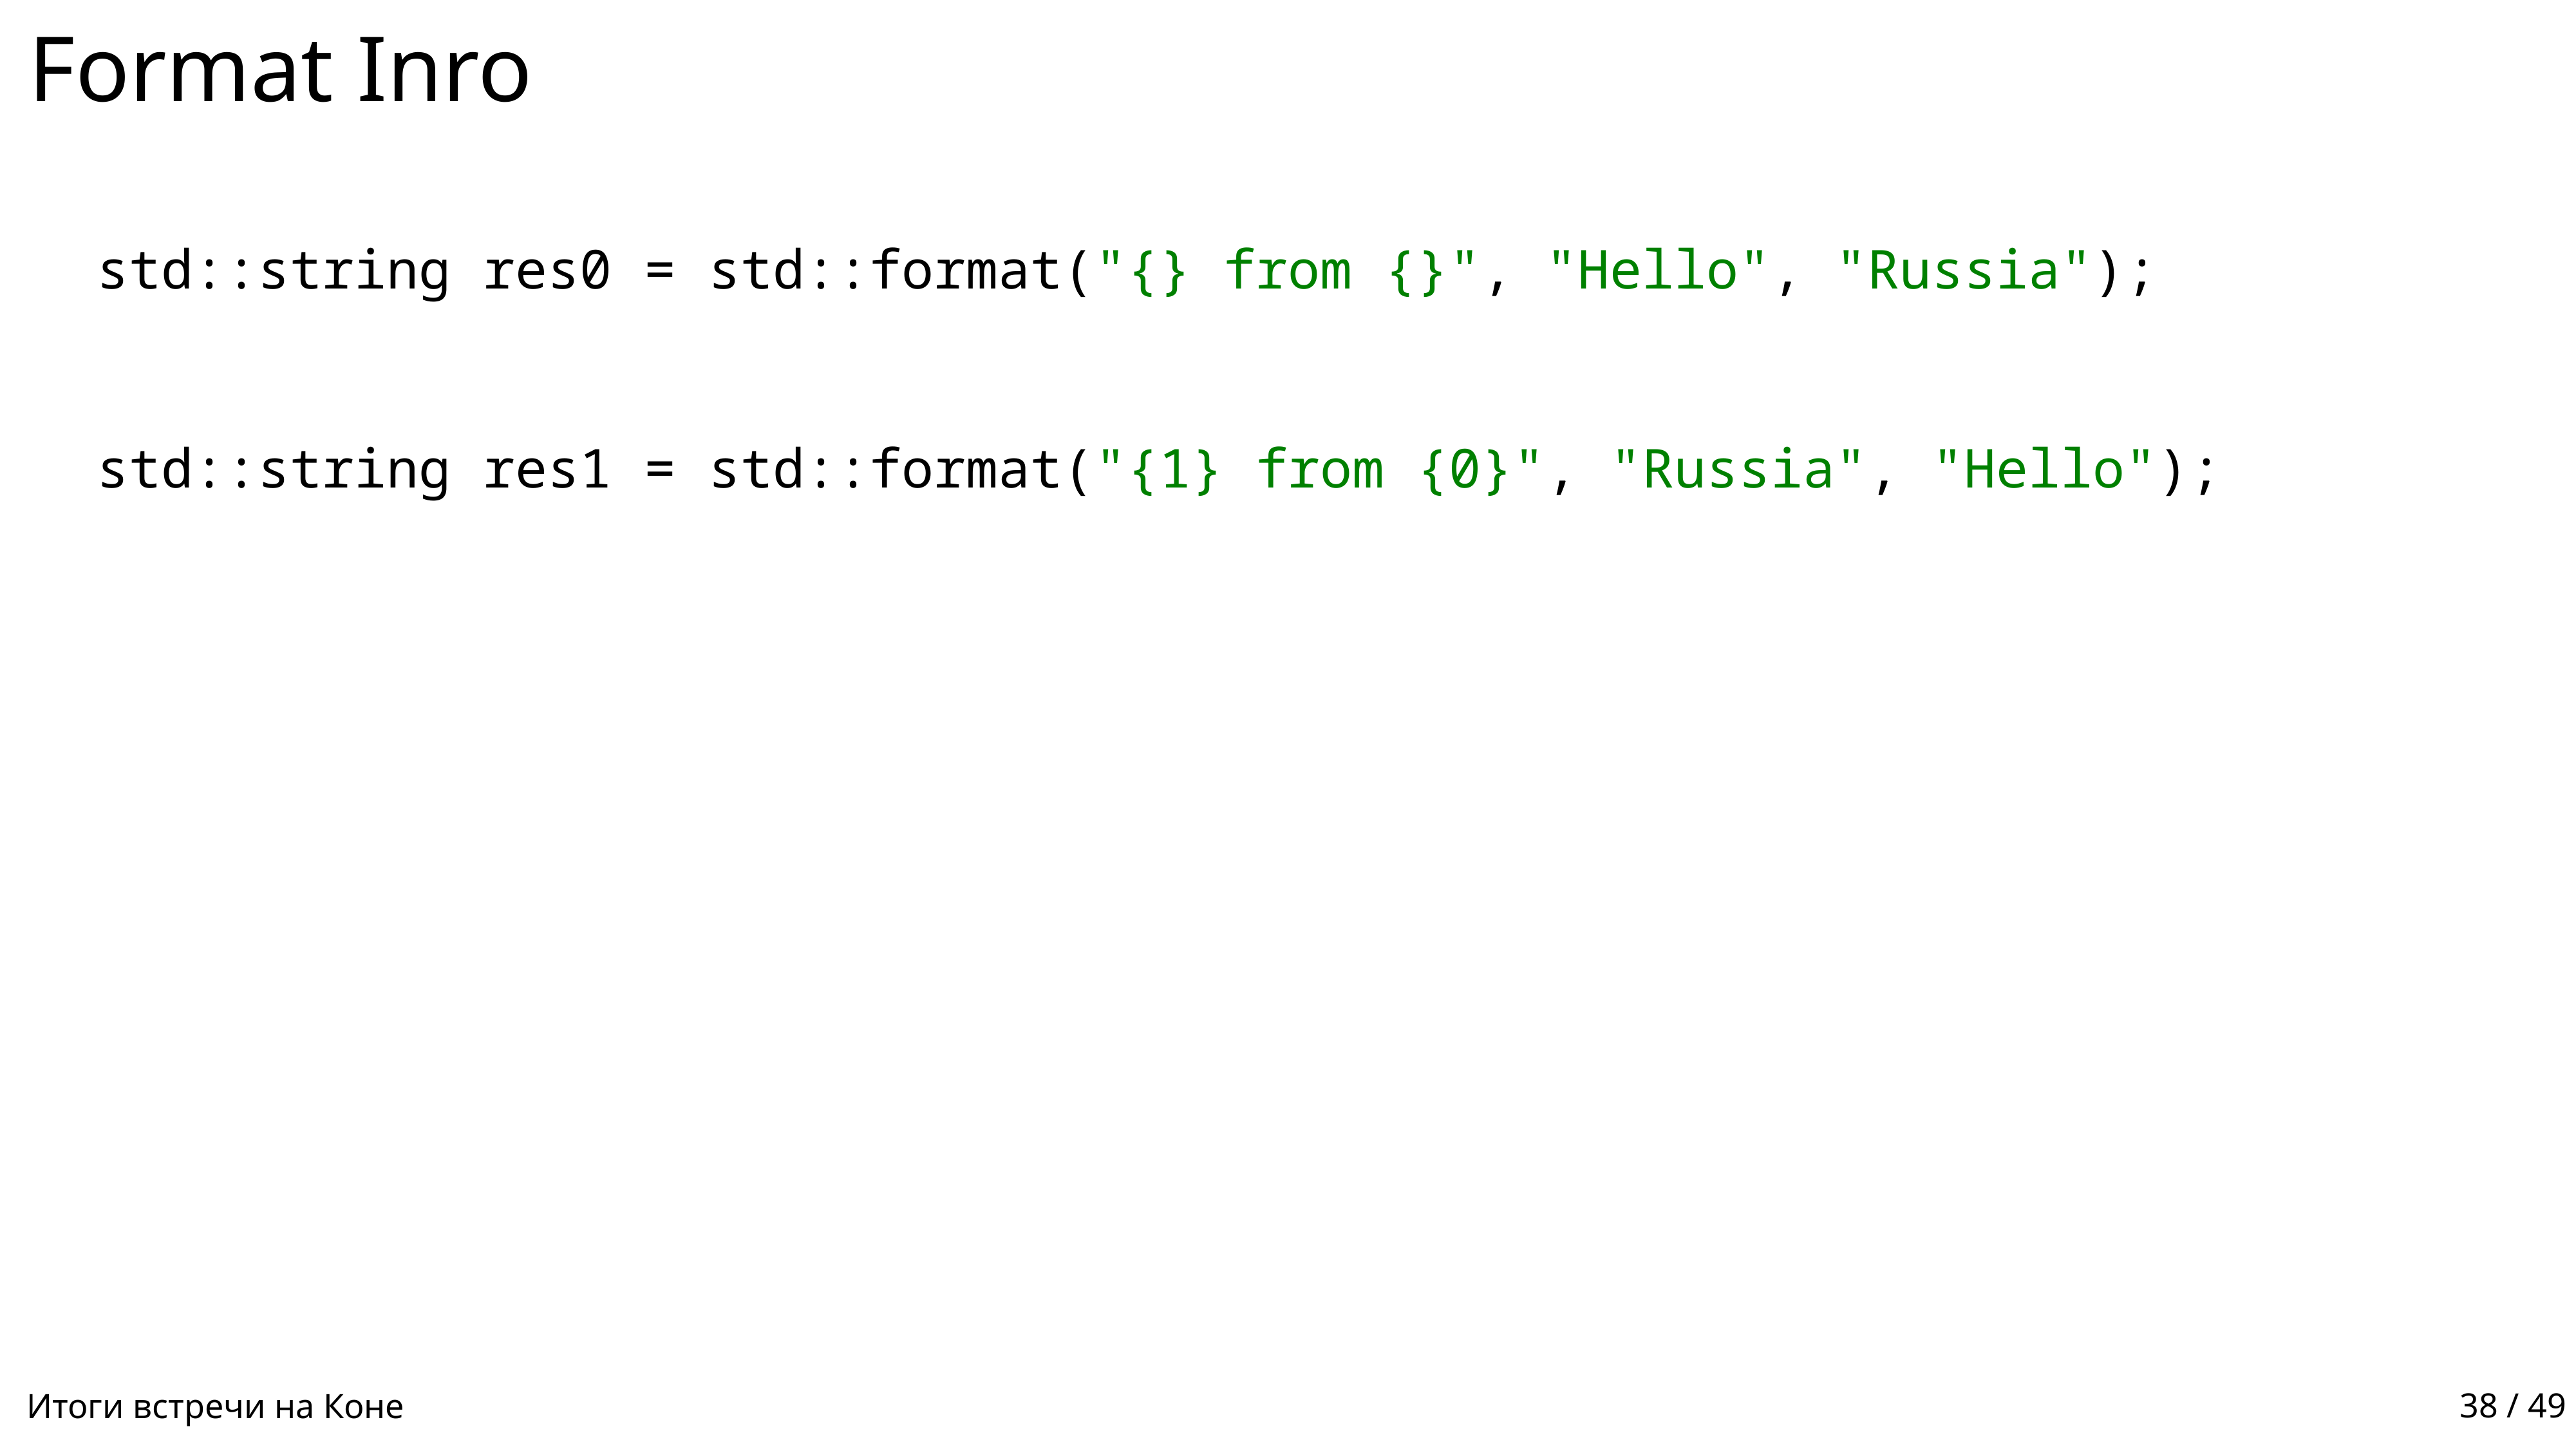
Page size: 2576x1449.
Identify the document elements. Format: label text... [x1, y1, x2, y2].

list <number> / 49 [1479, 1376, 2576, 1431]
title Format Inro [19, 19, 2550, 155]
list std::string res0 = std::format("{} from {}", "Hello", "Russia"); std::string res1 = std::format("{1} from {0}", "Russia", "Hello"); [87, 214, 2550, 1382]
list Итоги встречи на Коне [17, 1376, 1114, 1431]
